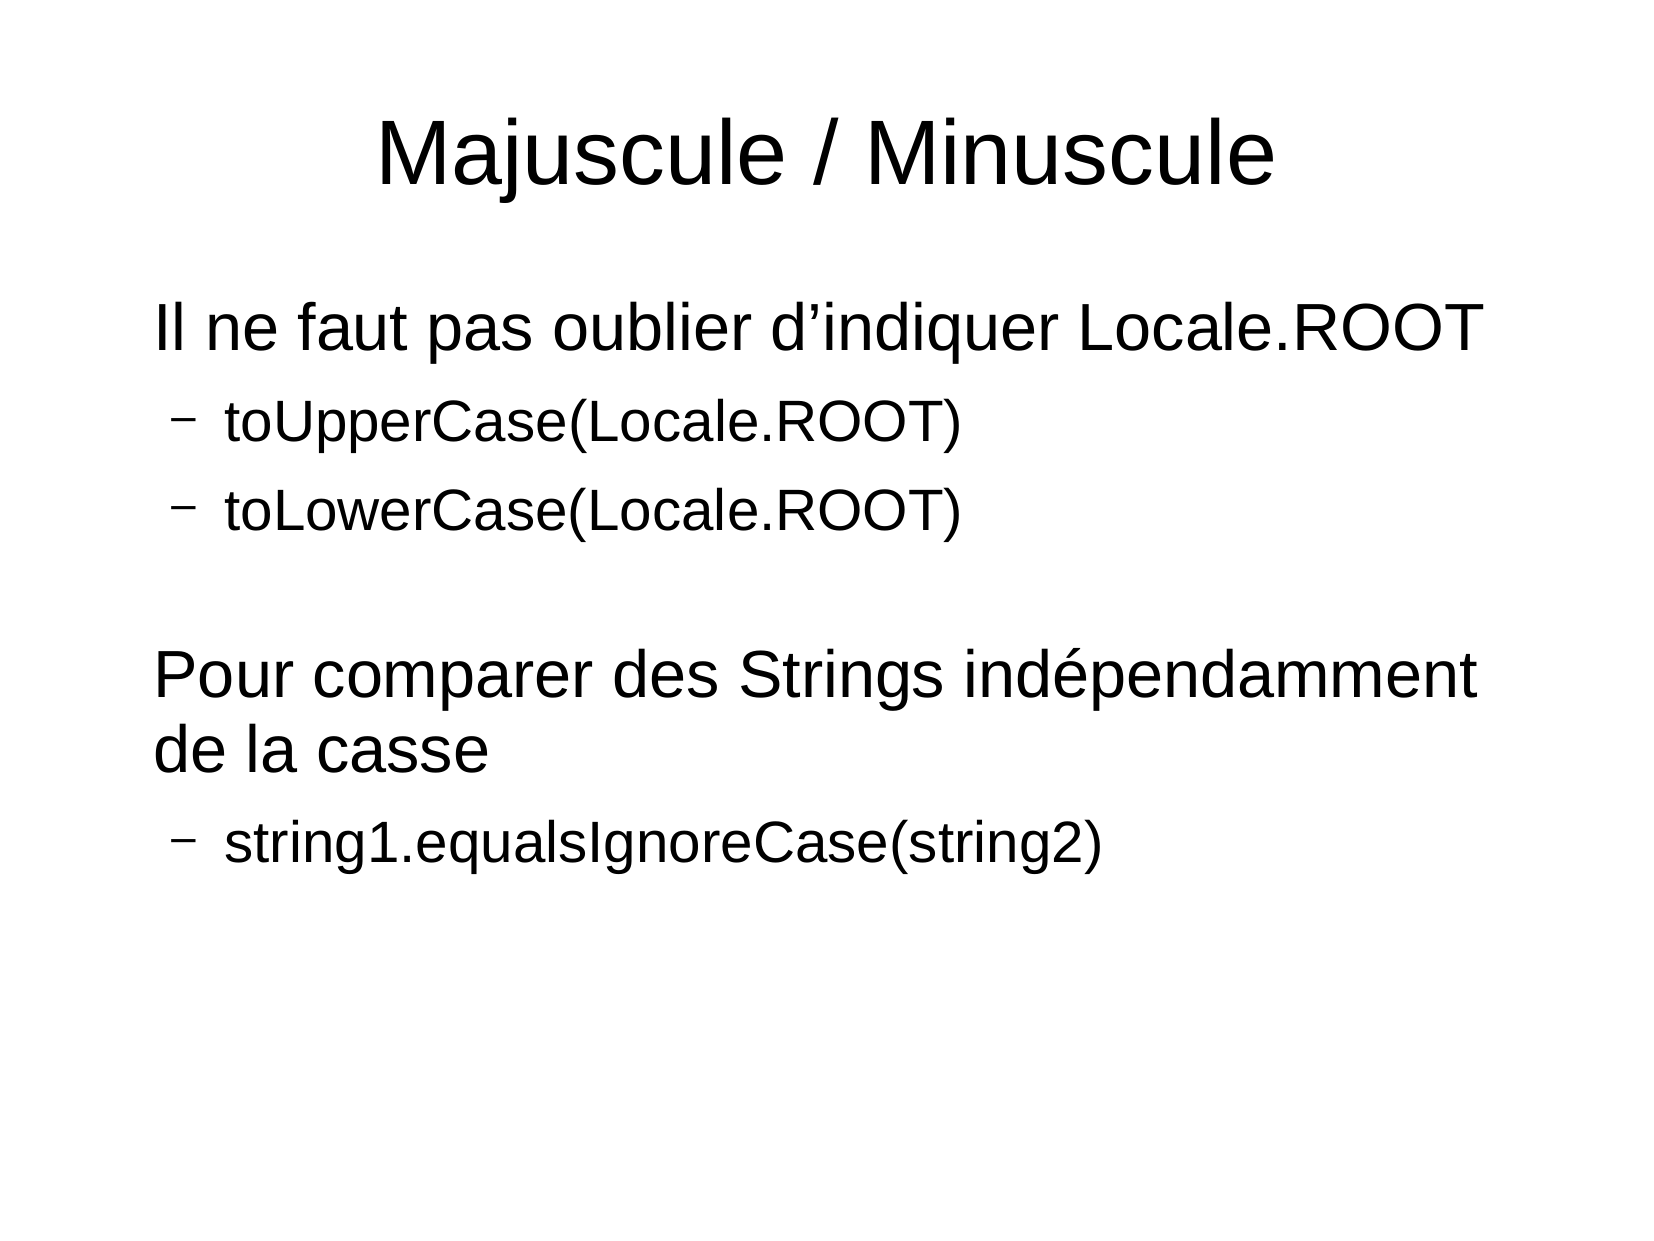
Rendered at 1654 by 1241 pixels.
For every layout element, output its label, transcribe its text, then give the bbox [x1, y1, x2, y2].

list Il ne faut pas oublier d’indiquer Locale.ROOT toUpperCase(Locale.ROOT) toLowerCase(Locale.ROOT) Pour comparer des Strings indépendamment de la casse string1.equalsIgnoreCase(string2) [82, 290, 1571, 1010]
title Majuscule / Minuscule [82, 49, 1571, 257]
